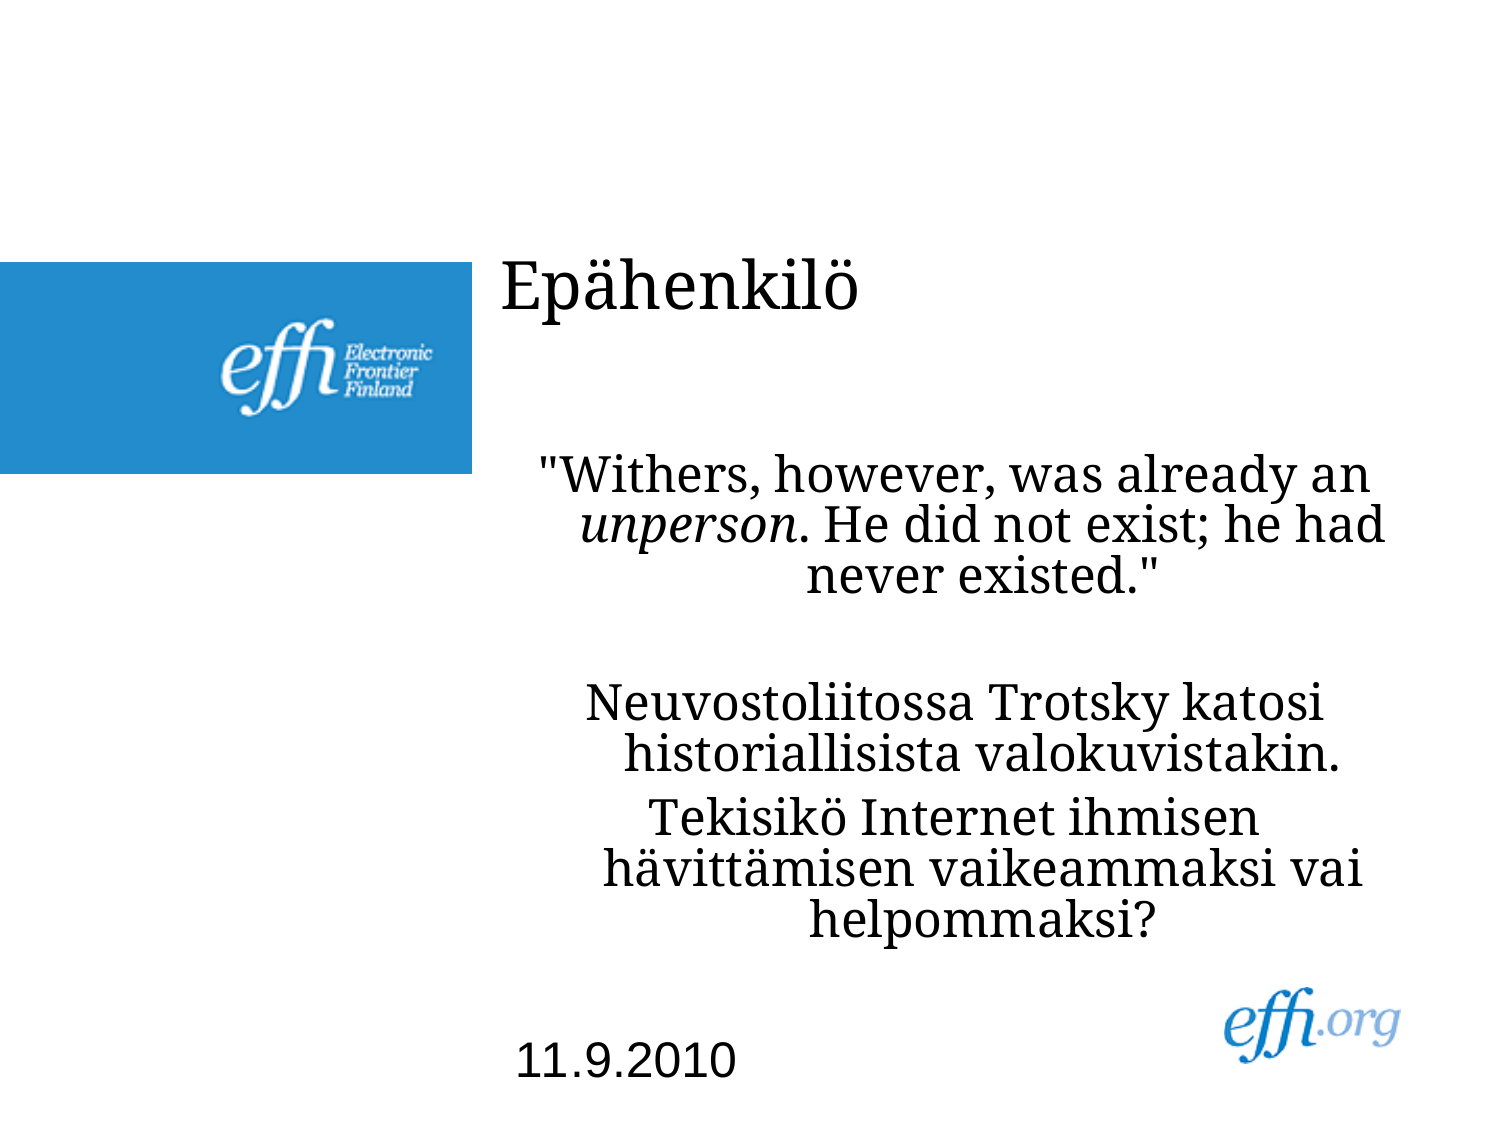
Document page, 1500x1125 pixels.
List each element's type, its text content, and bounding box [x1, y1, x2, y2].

title Epähenkilö [500, 207, 1425, 368]
subtitle "Withers, however, was already an unperson. He did not exist; he had never existed." Neuvostoliitossa Trotsky katosi historiallisista valokuvistakin. Tekisikö Internet ihmisen hävittämisen vaikeammaksi vai helpommaksi? [492, 424, 1418, 975]
picture [0, 262, 472, 474]
picture [1224, 987, 1401, 1064]
